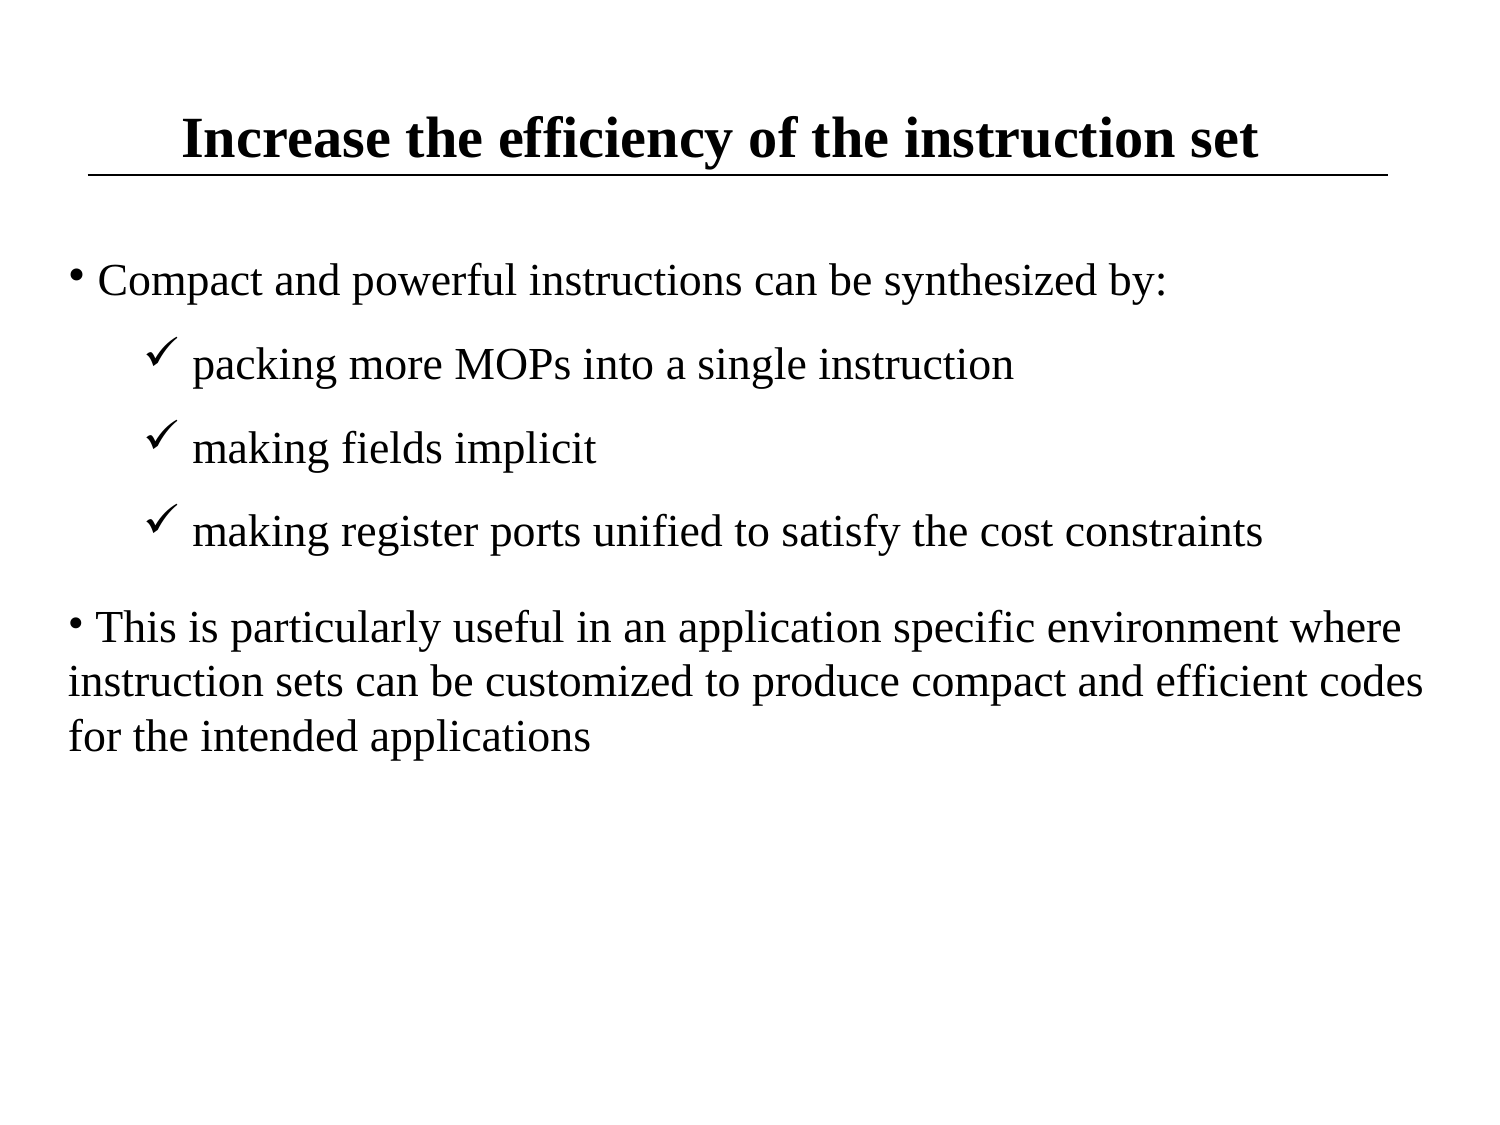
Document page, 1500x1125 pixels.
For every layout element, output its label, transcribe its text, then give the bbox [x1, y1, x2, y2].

text_box Increase the efficiency of the instruction set [112, 90, 1329, 174]
text_box Compact and powerful instructions can be synthesized by: packing more MOPs into a single instruction making fields implicit making register ports unified to satisfy the cost constraints This is particularly useful in an application specific environment where instruction sets can be customized to produce compact and efficient codes for the intended applications [53, 243, 1474, 763]
